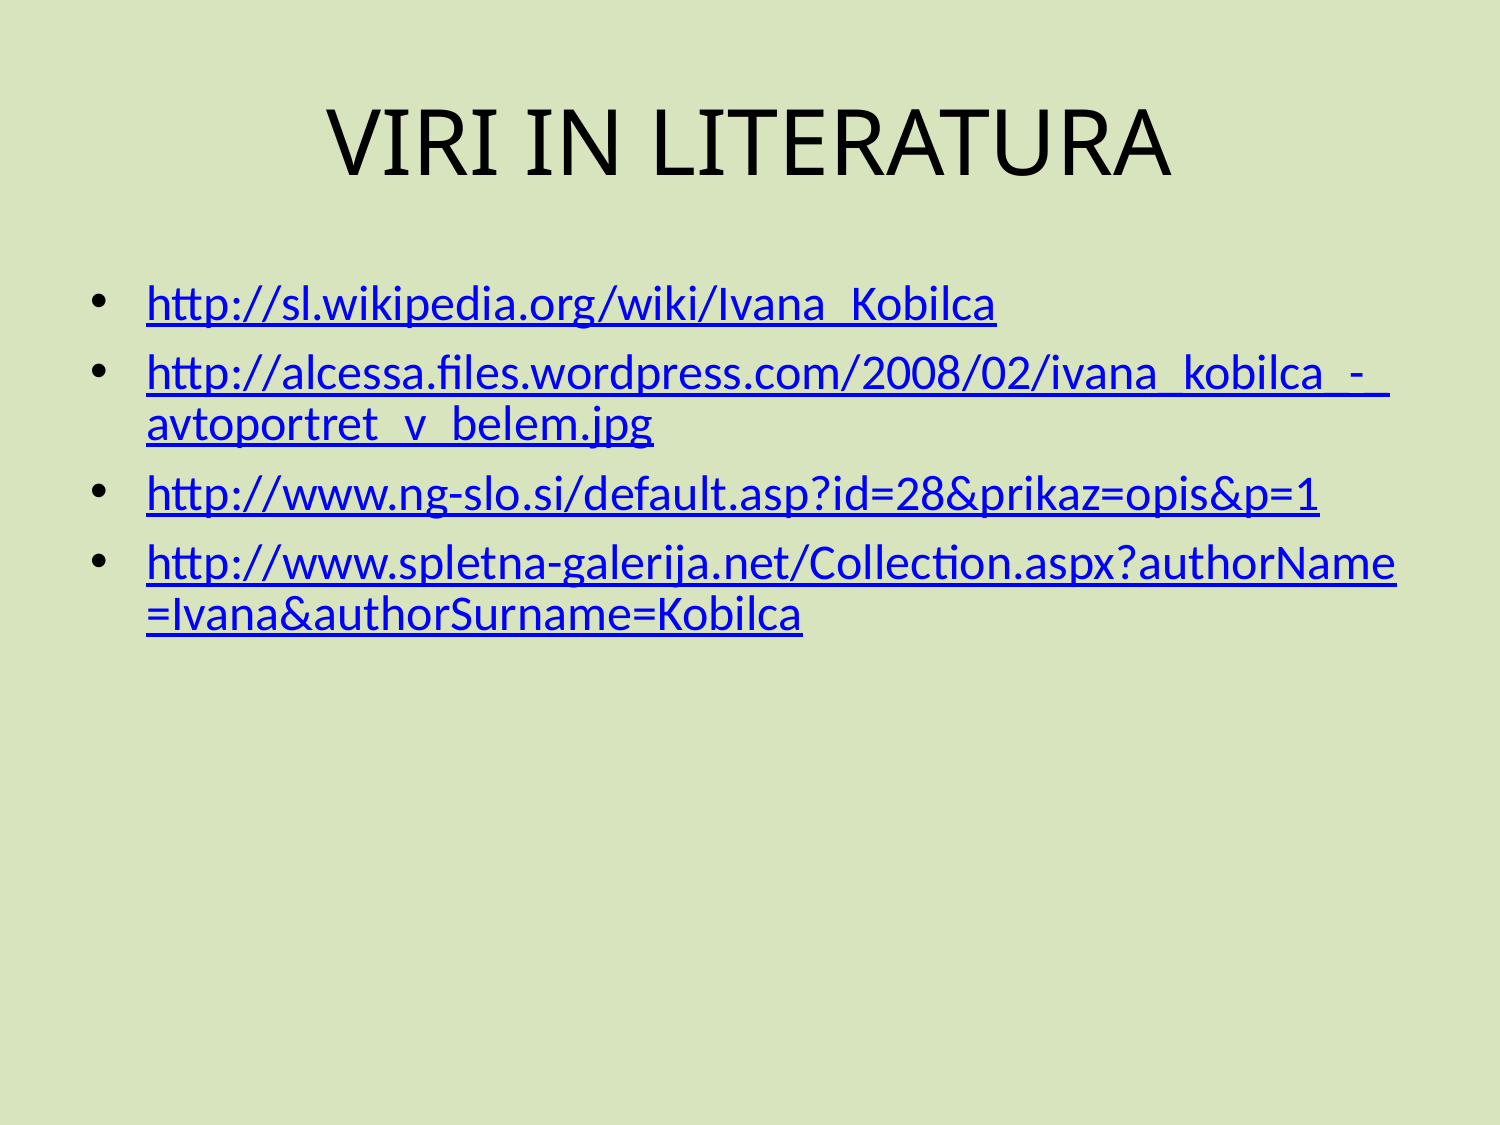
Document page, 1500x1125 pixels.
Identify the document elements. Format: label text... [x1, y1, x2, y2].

list http://sl.wikipedia.org/wiki/Ivana_Kobilca http://alcessa.files.wordpress.com/2008/02/ivana_kobilca_-_avtoportret_v_belem.jpg http://www.ng-slo.si/default.asp?id=28&prikaz=opis&p=1 http://www.spletna-galerija.net/Collection.aspx?authorName=Ivana&authorSurname=Kobilca [75, 262, 1425, 1005]
title VIRI IN LITERATURA [75, 45, 1425, 233]
